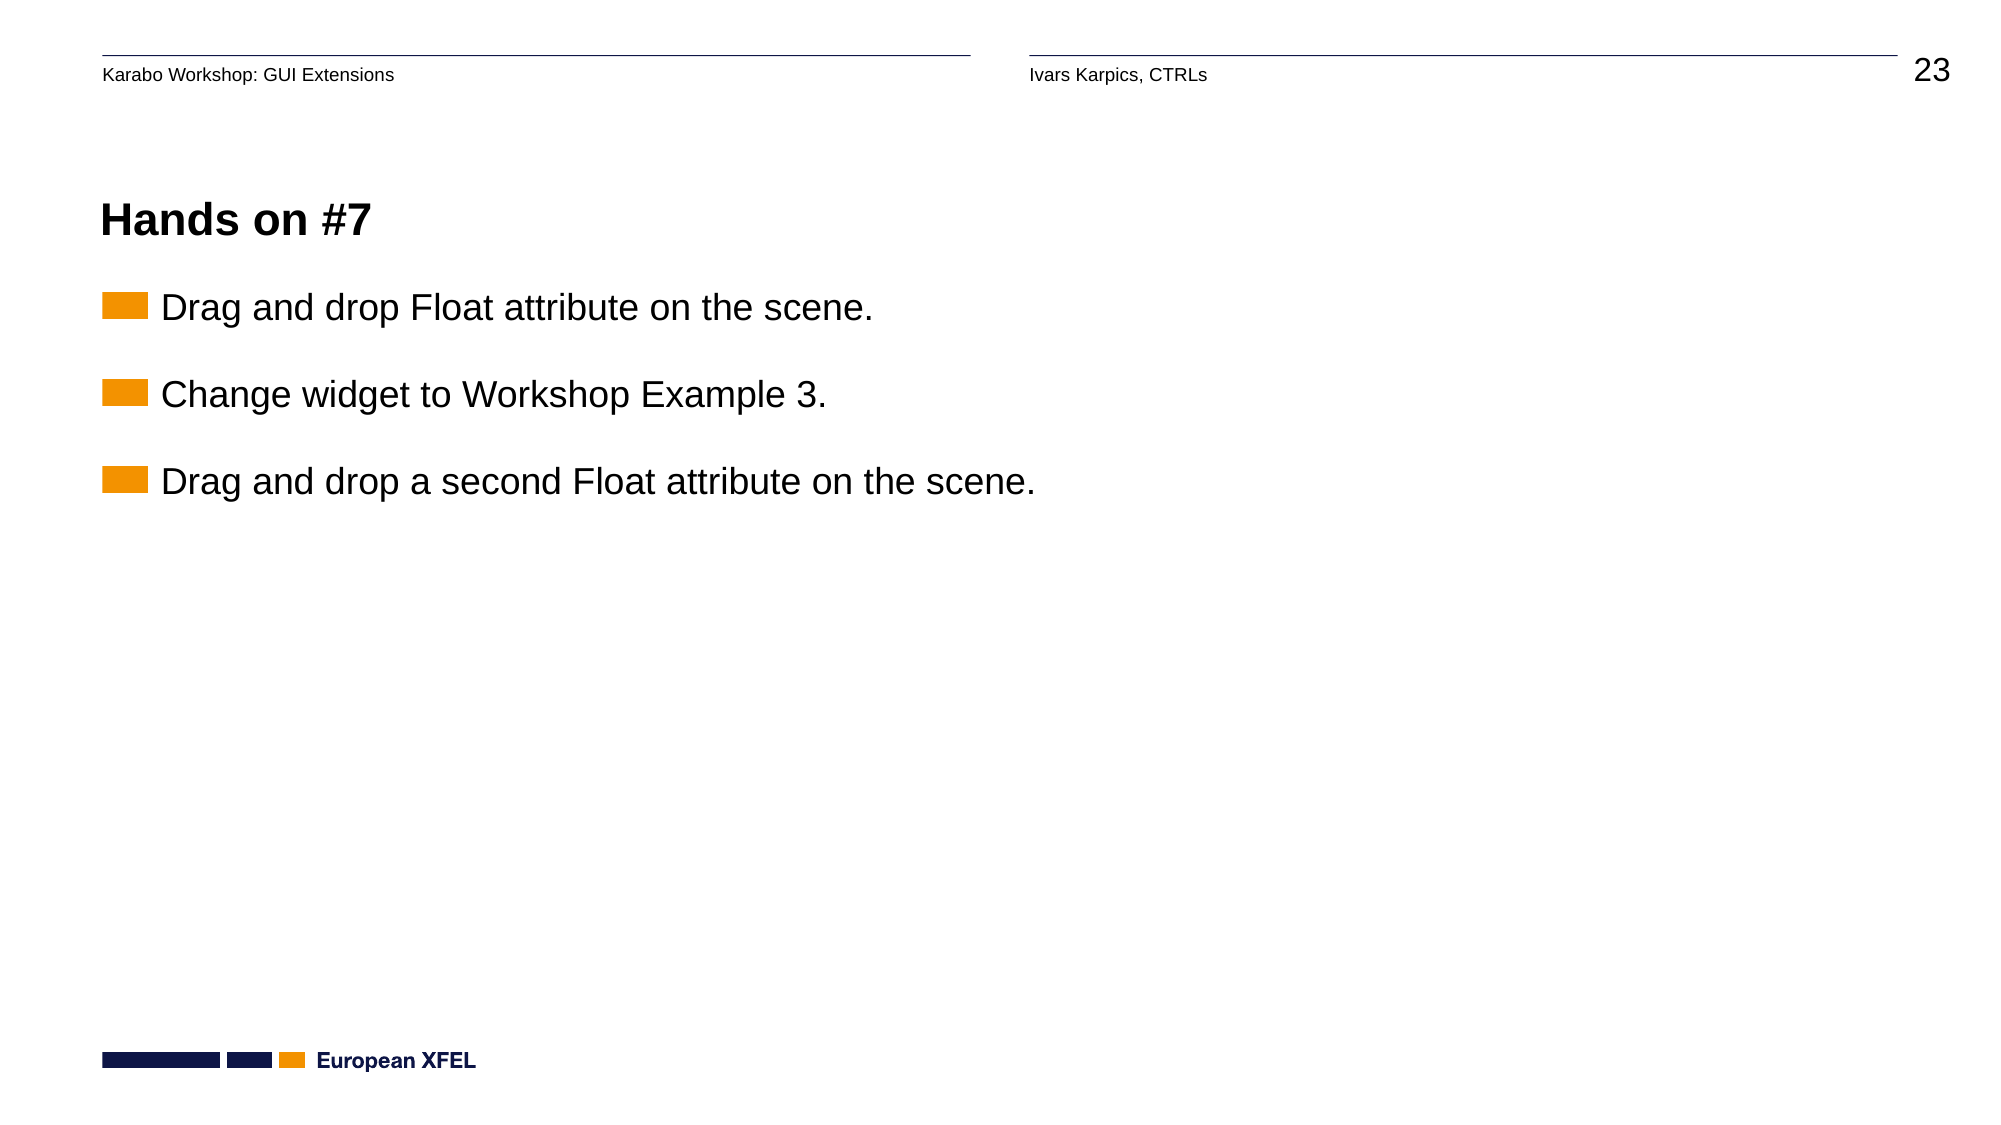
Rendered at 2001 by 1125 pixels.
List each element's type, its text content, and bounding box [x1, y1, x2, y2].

title Hands on #7 [100, 116, 1898, 245]
list Drag and drop Float attribute on the scene. Change widget to Workshop Example 3. Drag and drop a second Float attribute on the scene. [102, 278, 1898, 917]
